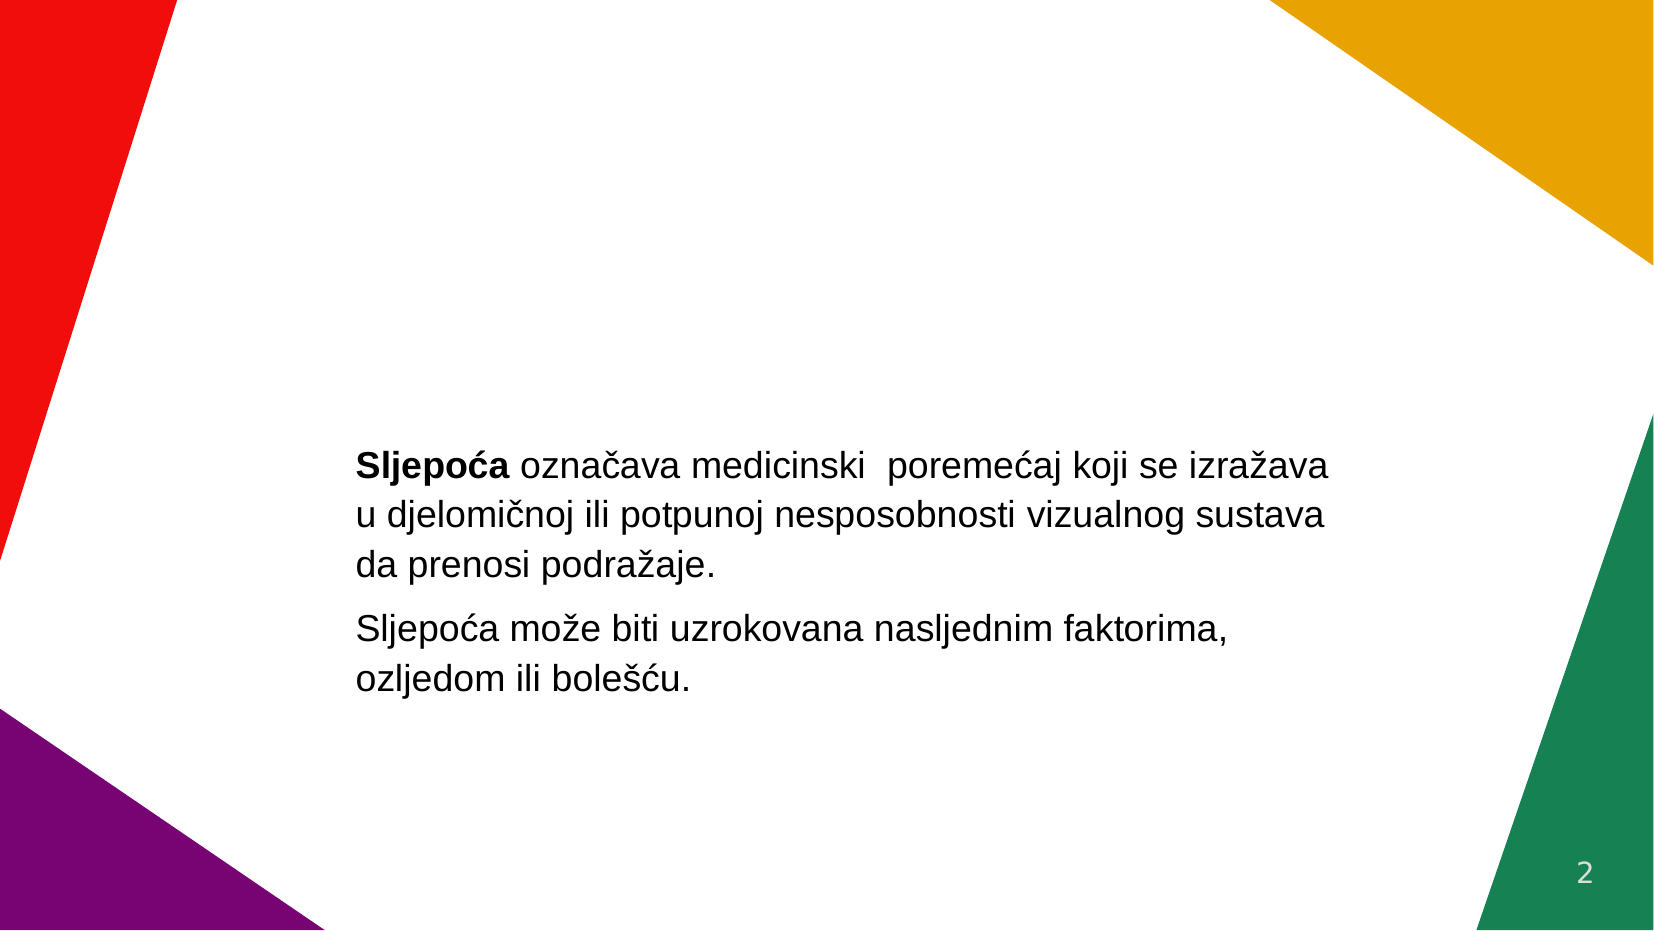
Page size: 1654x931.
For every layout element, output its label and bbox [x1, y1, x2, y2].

chart [236, 324, 1430, 727]
